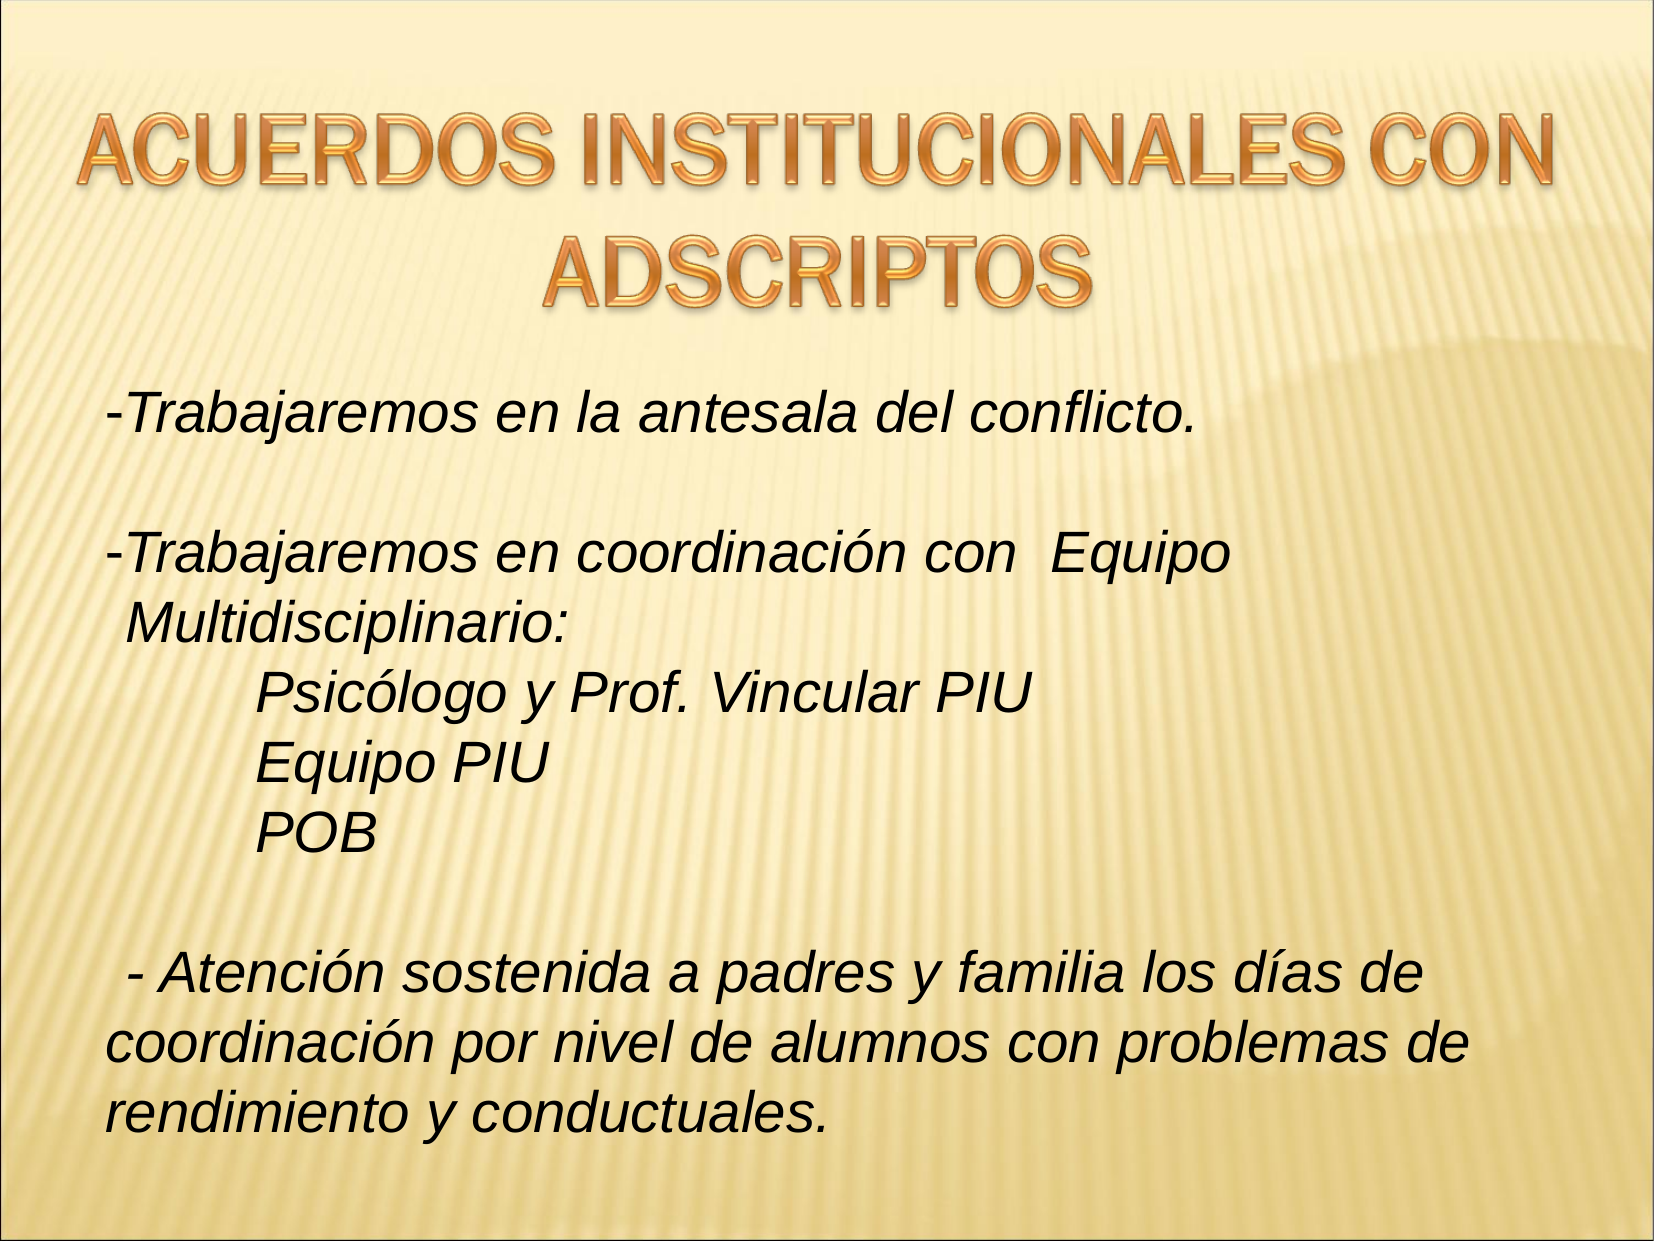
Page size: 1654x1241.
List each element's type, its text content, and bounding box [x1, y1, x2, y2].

text_box Trabajaremos en la antesala del conflicto. Trabajaremos en coordinación con Equipo Multidisciplinario: Psicólogo y Prof. Vincular PIU Equipo PIU POB - Atención sostenida a padres y familia los días de coordinación por nivel de alumnos con problemas de rendimiento y conductuales. [90, 366, 1576, 1152]
picture [0, 0, 1654, 1241]
